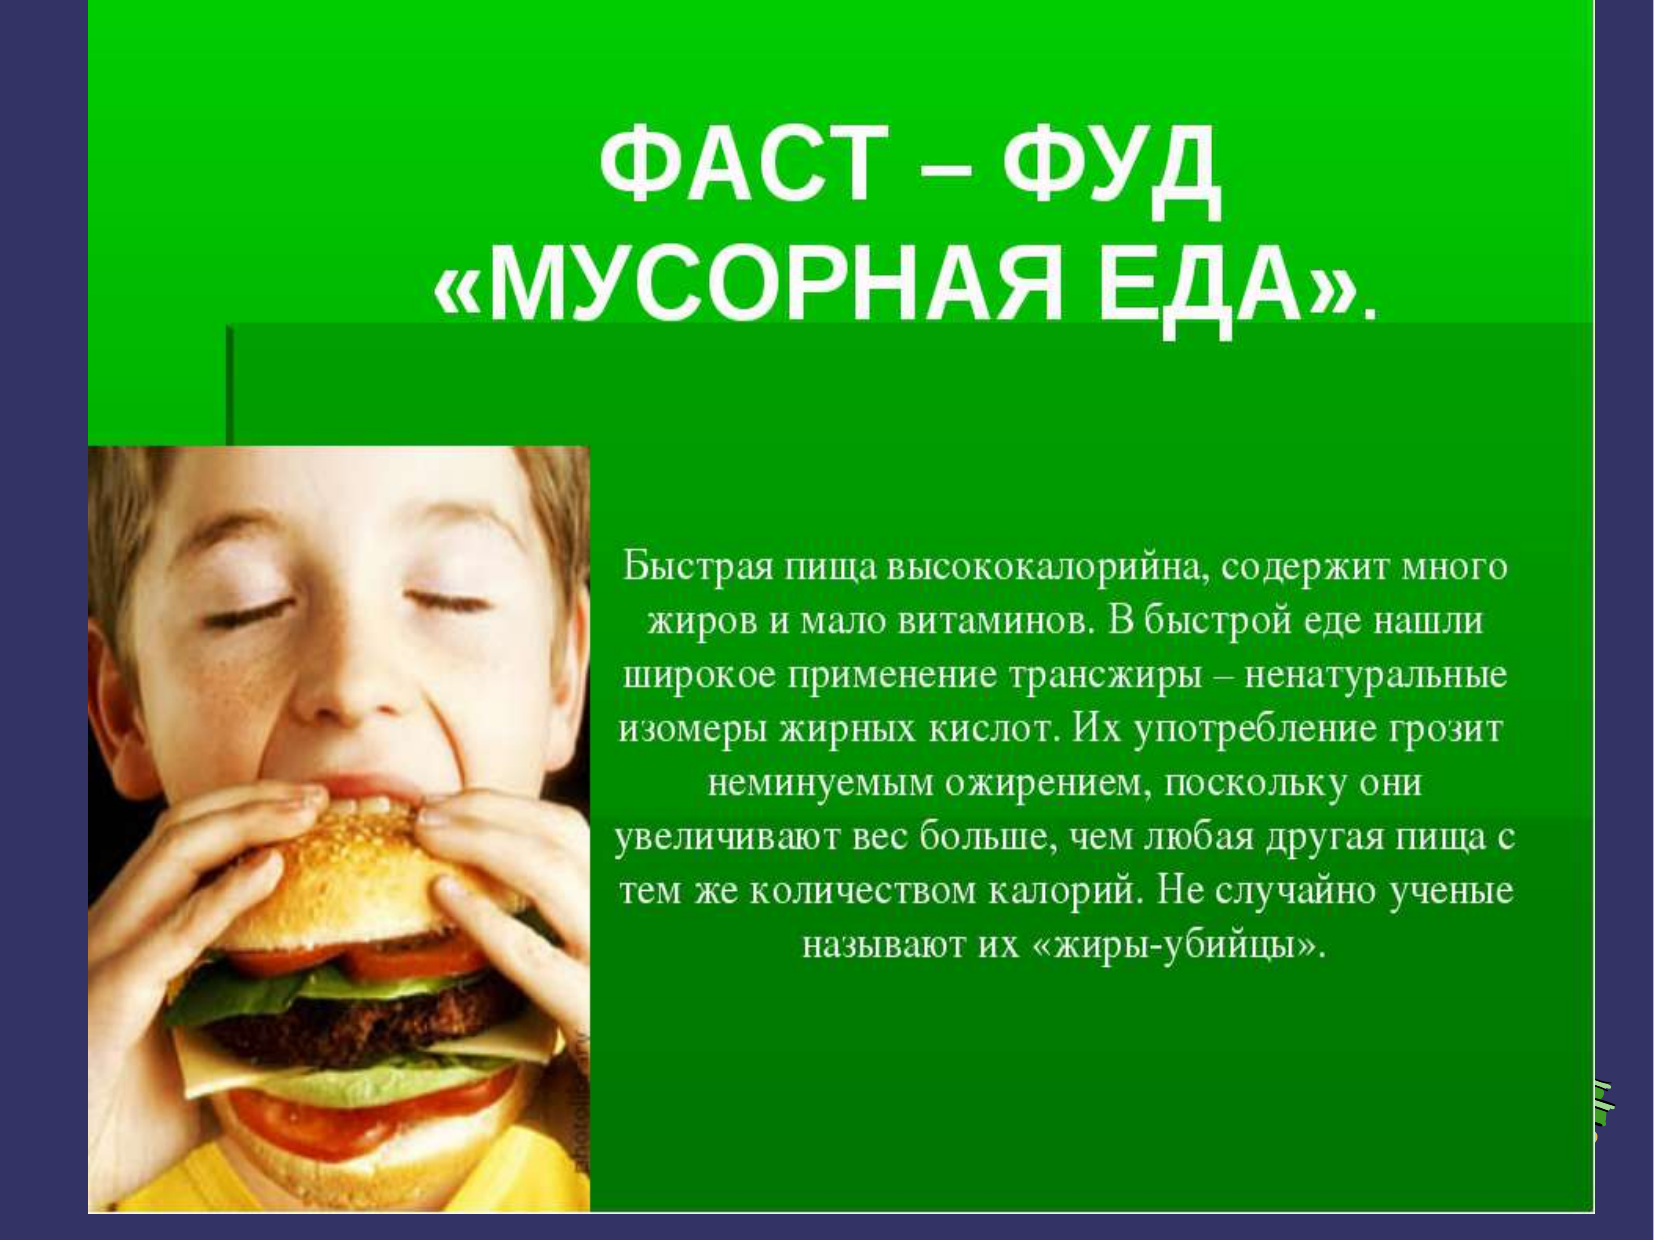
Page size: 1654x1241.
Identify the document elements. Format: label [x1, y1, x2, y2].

picture [88, 0, 1595, 1214]
